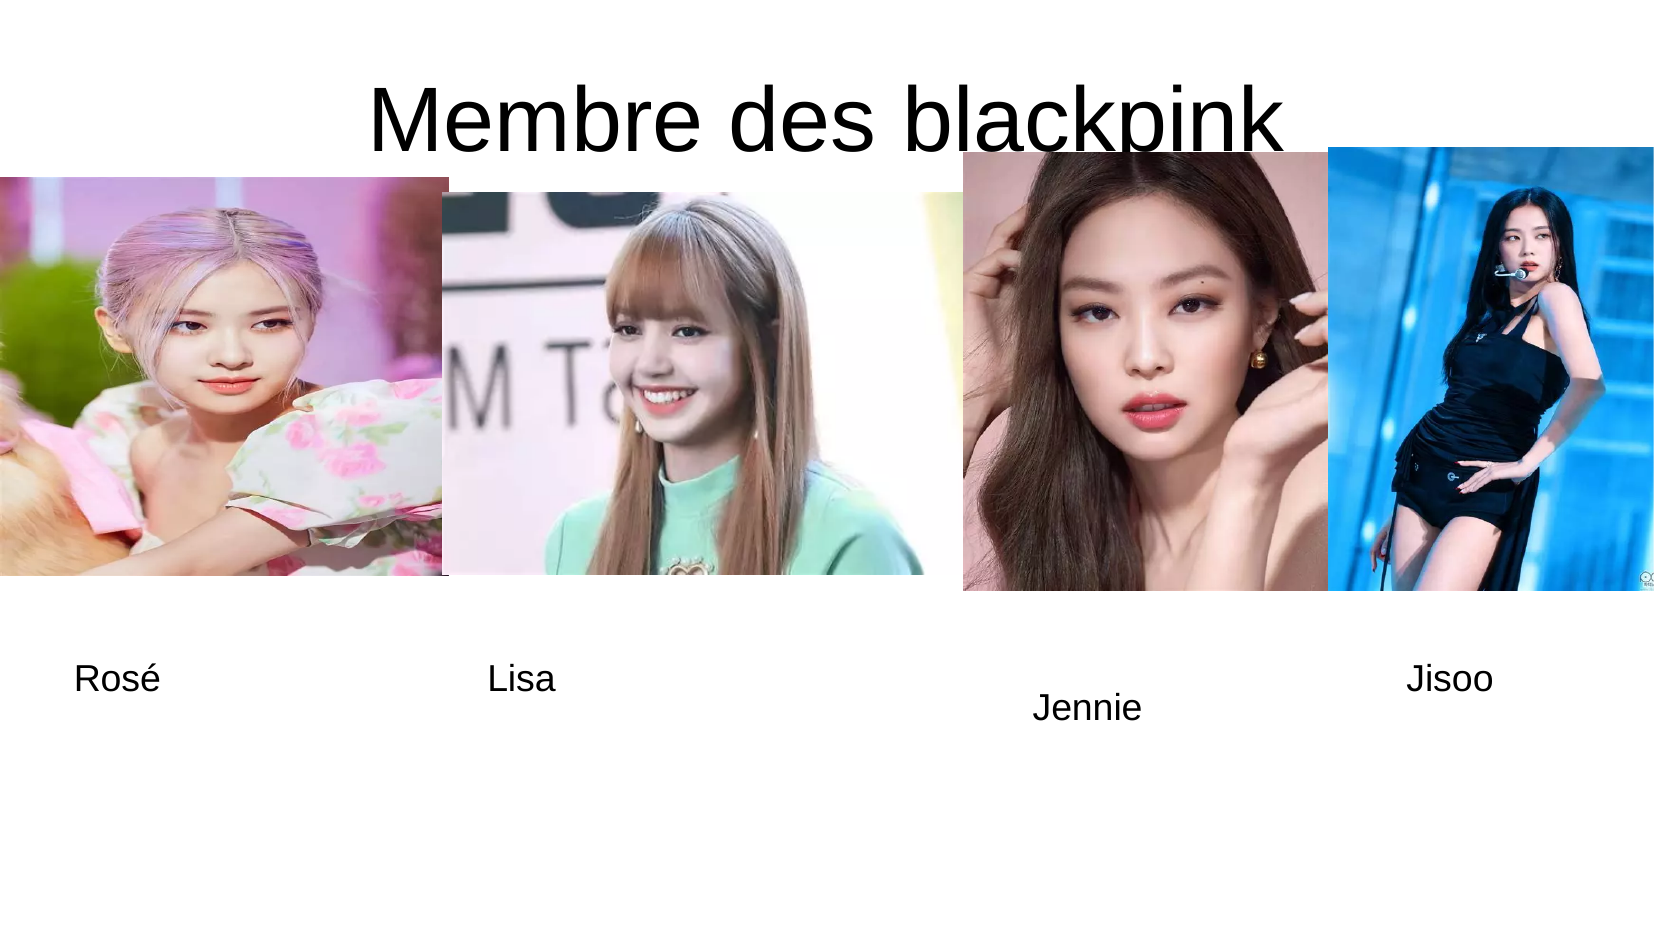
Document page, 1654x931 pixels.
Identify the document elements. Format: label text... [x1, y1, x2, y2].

picture [0, 147, 1654, 591]
text_box Jennie [1017, 679, 1167, 738]
text_box Lisa [472, 649, 582, 707]
title Membre des blackpink [82, 37, 1571, 192]
text_box Jisoo [1391, 649, 1540, 709]
text_box Rosé [59, 649, 208, 707]
